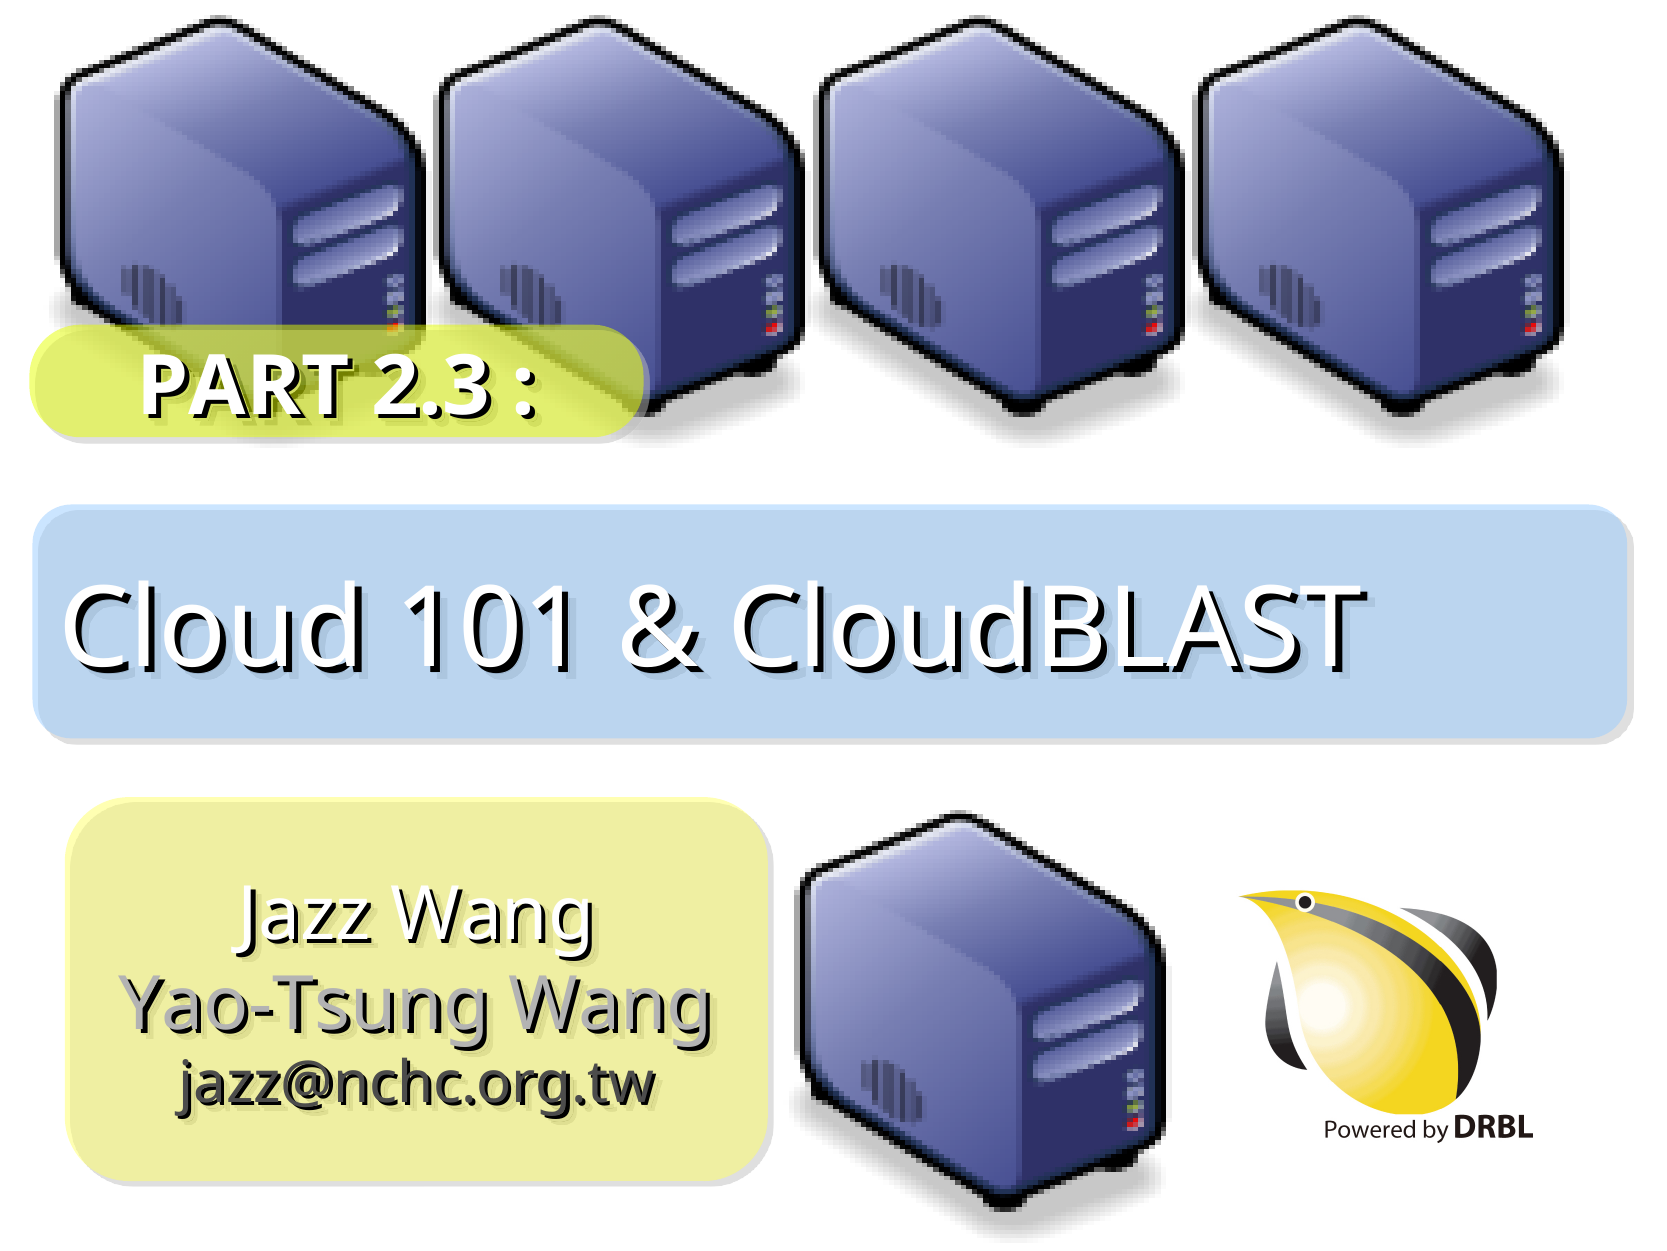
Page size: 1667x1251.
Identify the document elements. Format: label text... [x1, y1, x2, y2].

text_box Jazz Wang Yao-Tsung Wang jazz@nchc.org.tw [64, 797, 768, 1182]
text_box PART 2.3 : [29, 324, 644, 438]
picture [767, 797, 1211, 1251]
picture [1224, 874, 1548, 1152]
picture [27, 2, 1609, 502]
text_box Cloud 101 & CloudBLAST [32, 504, 1628, 739]
